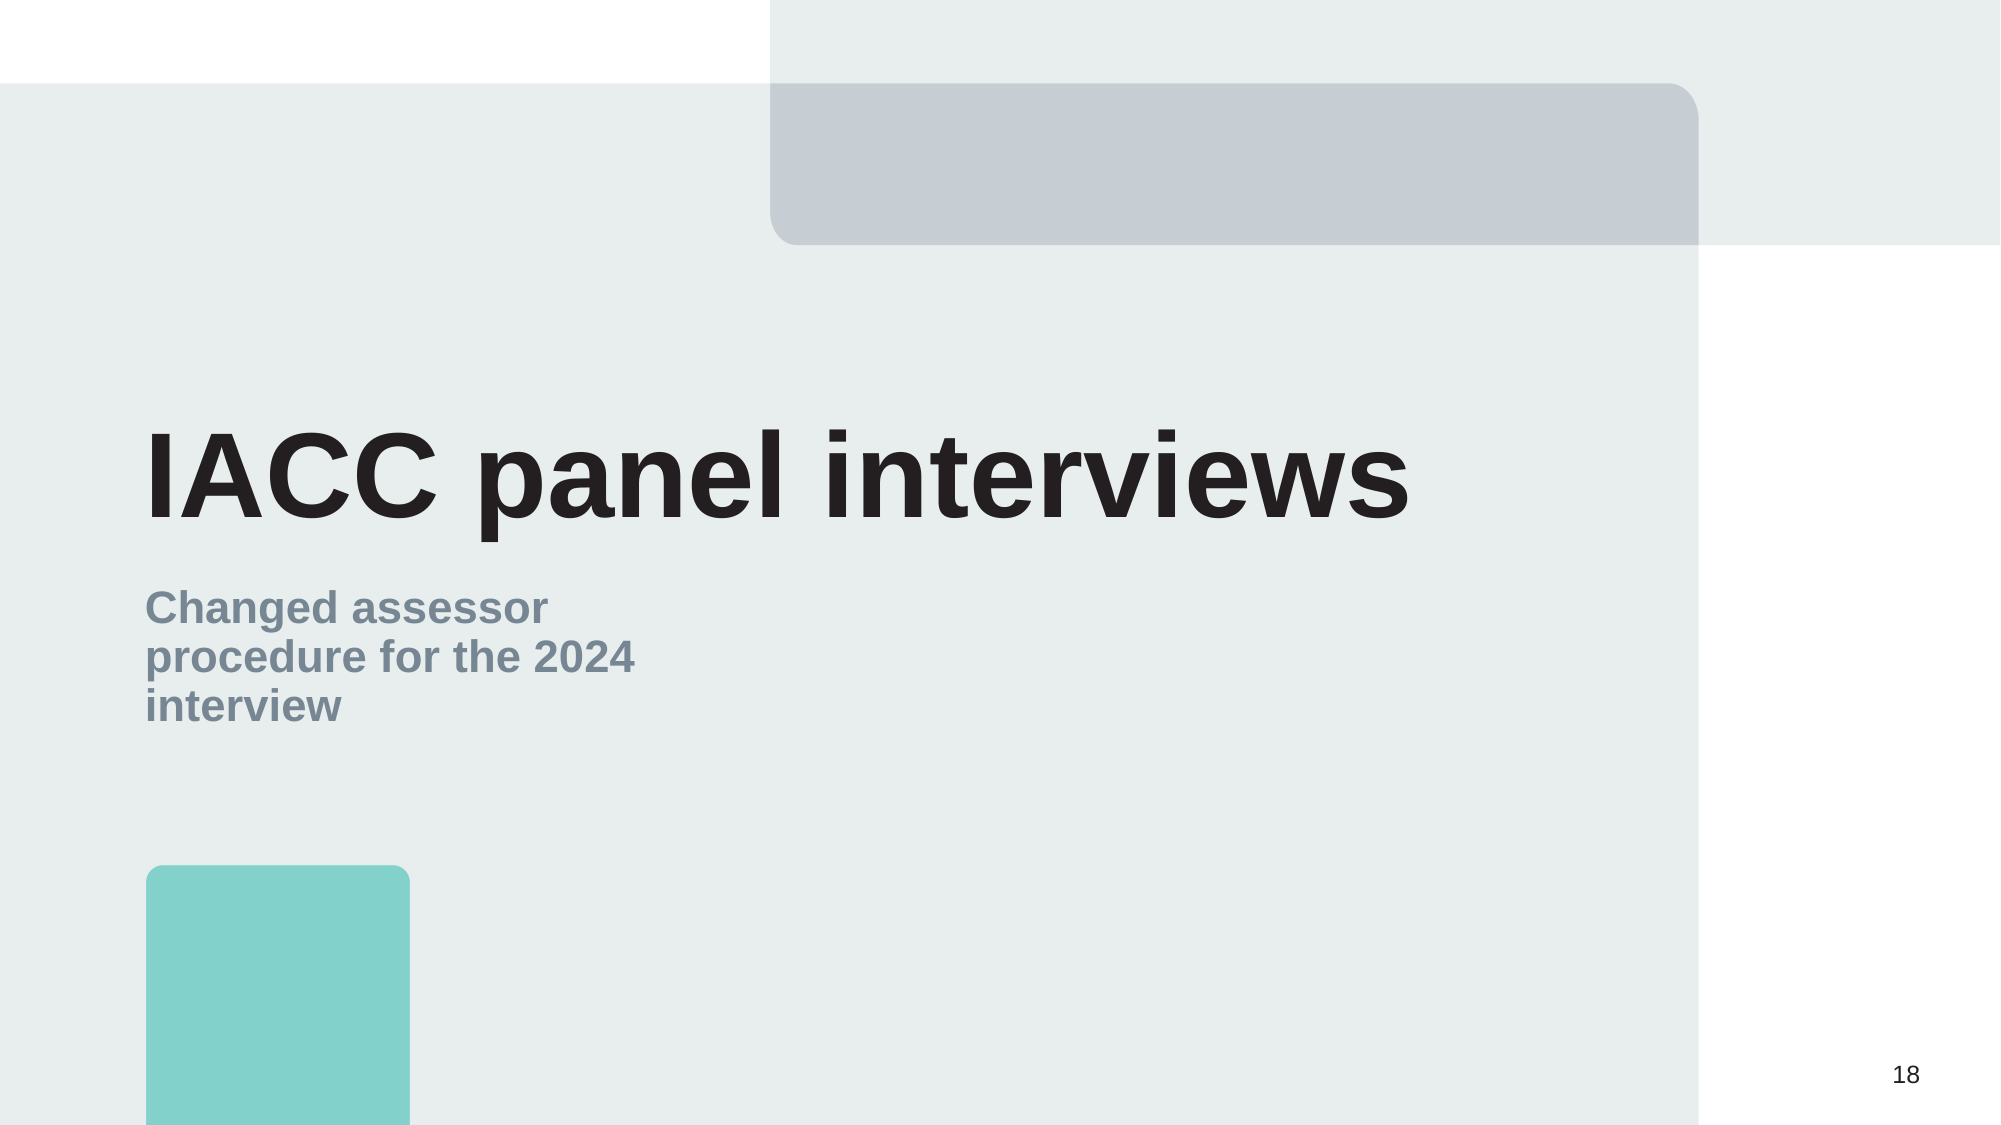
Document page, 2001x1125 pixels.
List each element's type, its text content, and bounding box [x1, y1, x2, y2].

list IACC panel interviews [144, 413, 1634, 572]
list Changed assessor procedure for the 2024 interview [144, 584, 1707, 732]
